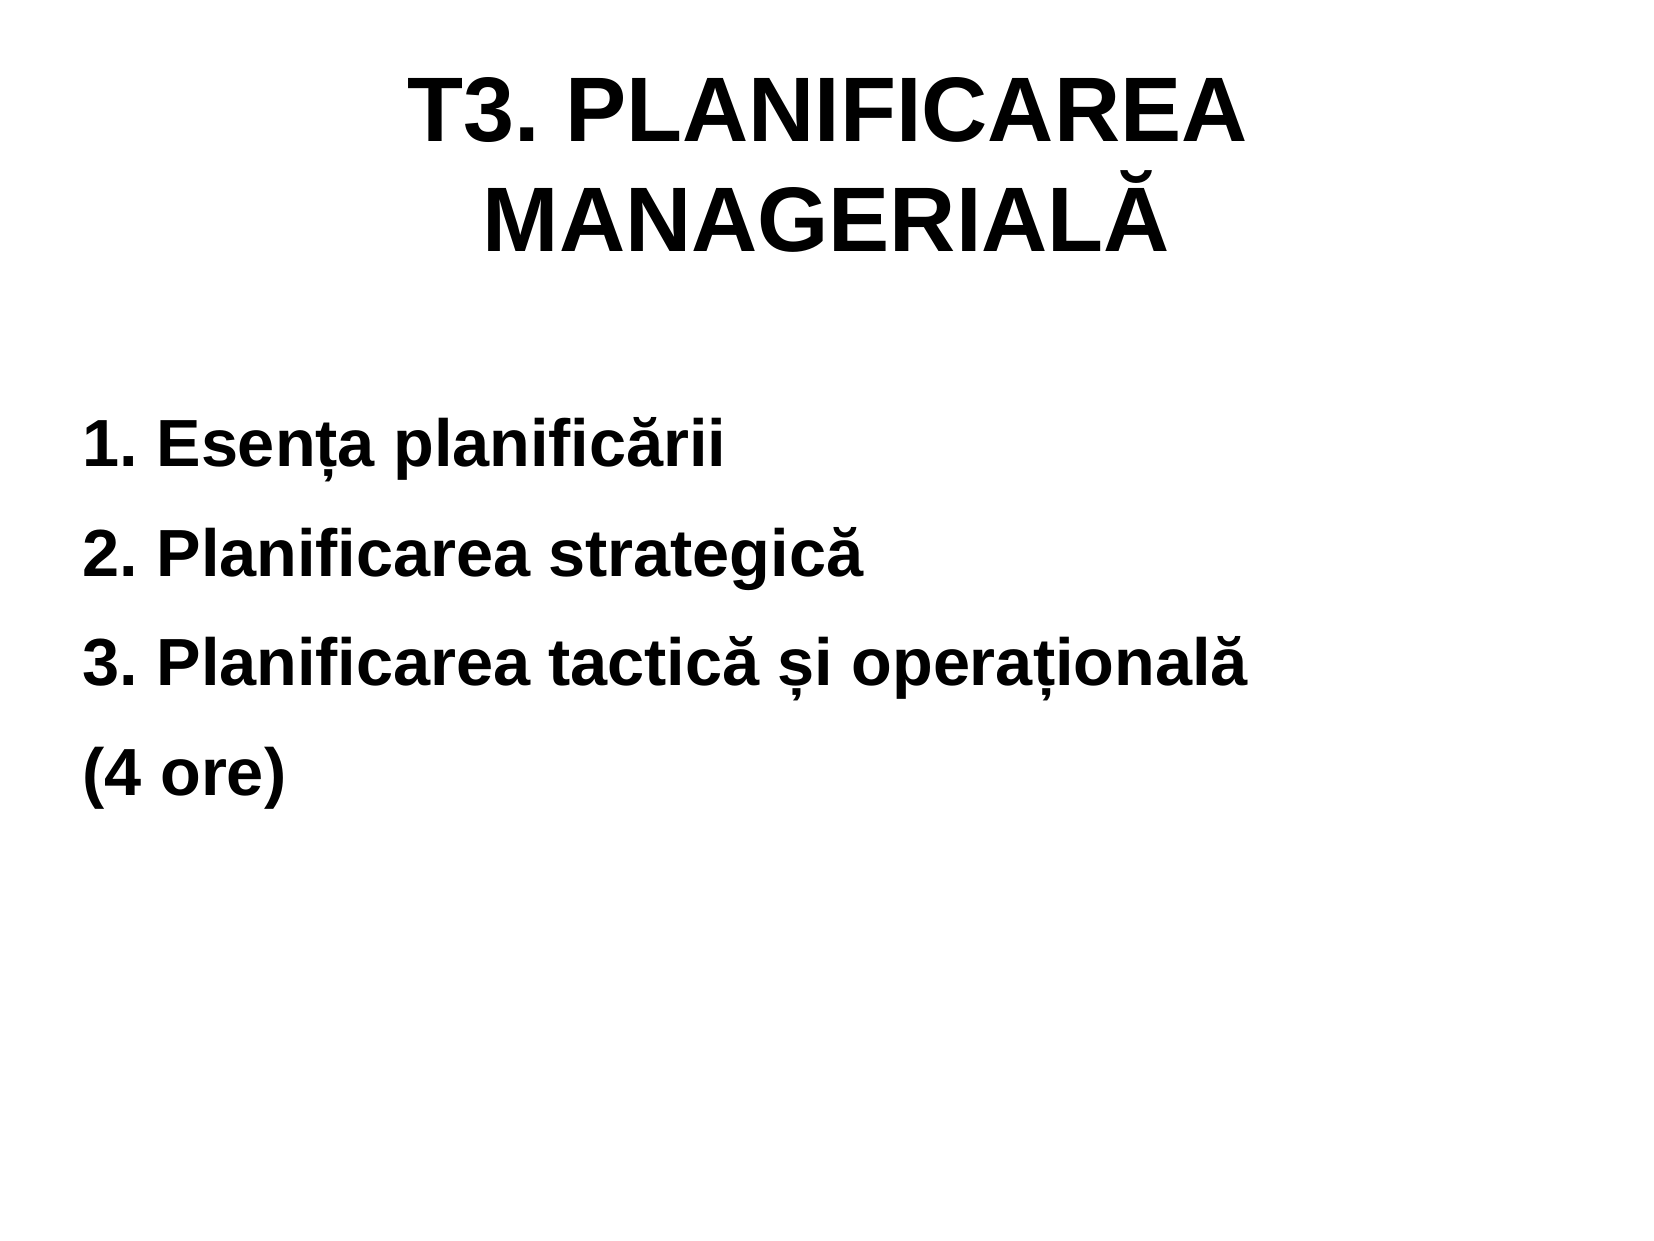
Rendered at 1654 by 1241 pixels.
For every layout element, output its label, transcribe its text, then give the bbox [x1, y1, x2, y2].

title T3. PLANIFICAREA MANAGERIALĂ [82, 49, 1571, 257]
list 1. Esența planificării 2. Planificarea strategică 3. Planificarea tactică și operațională (4 ore) [82, 290, 1571, 1010]
